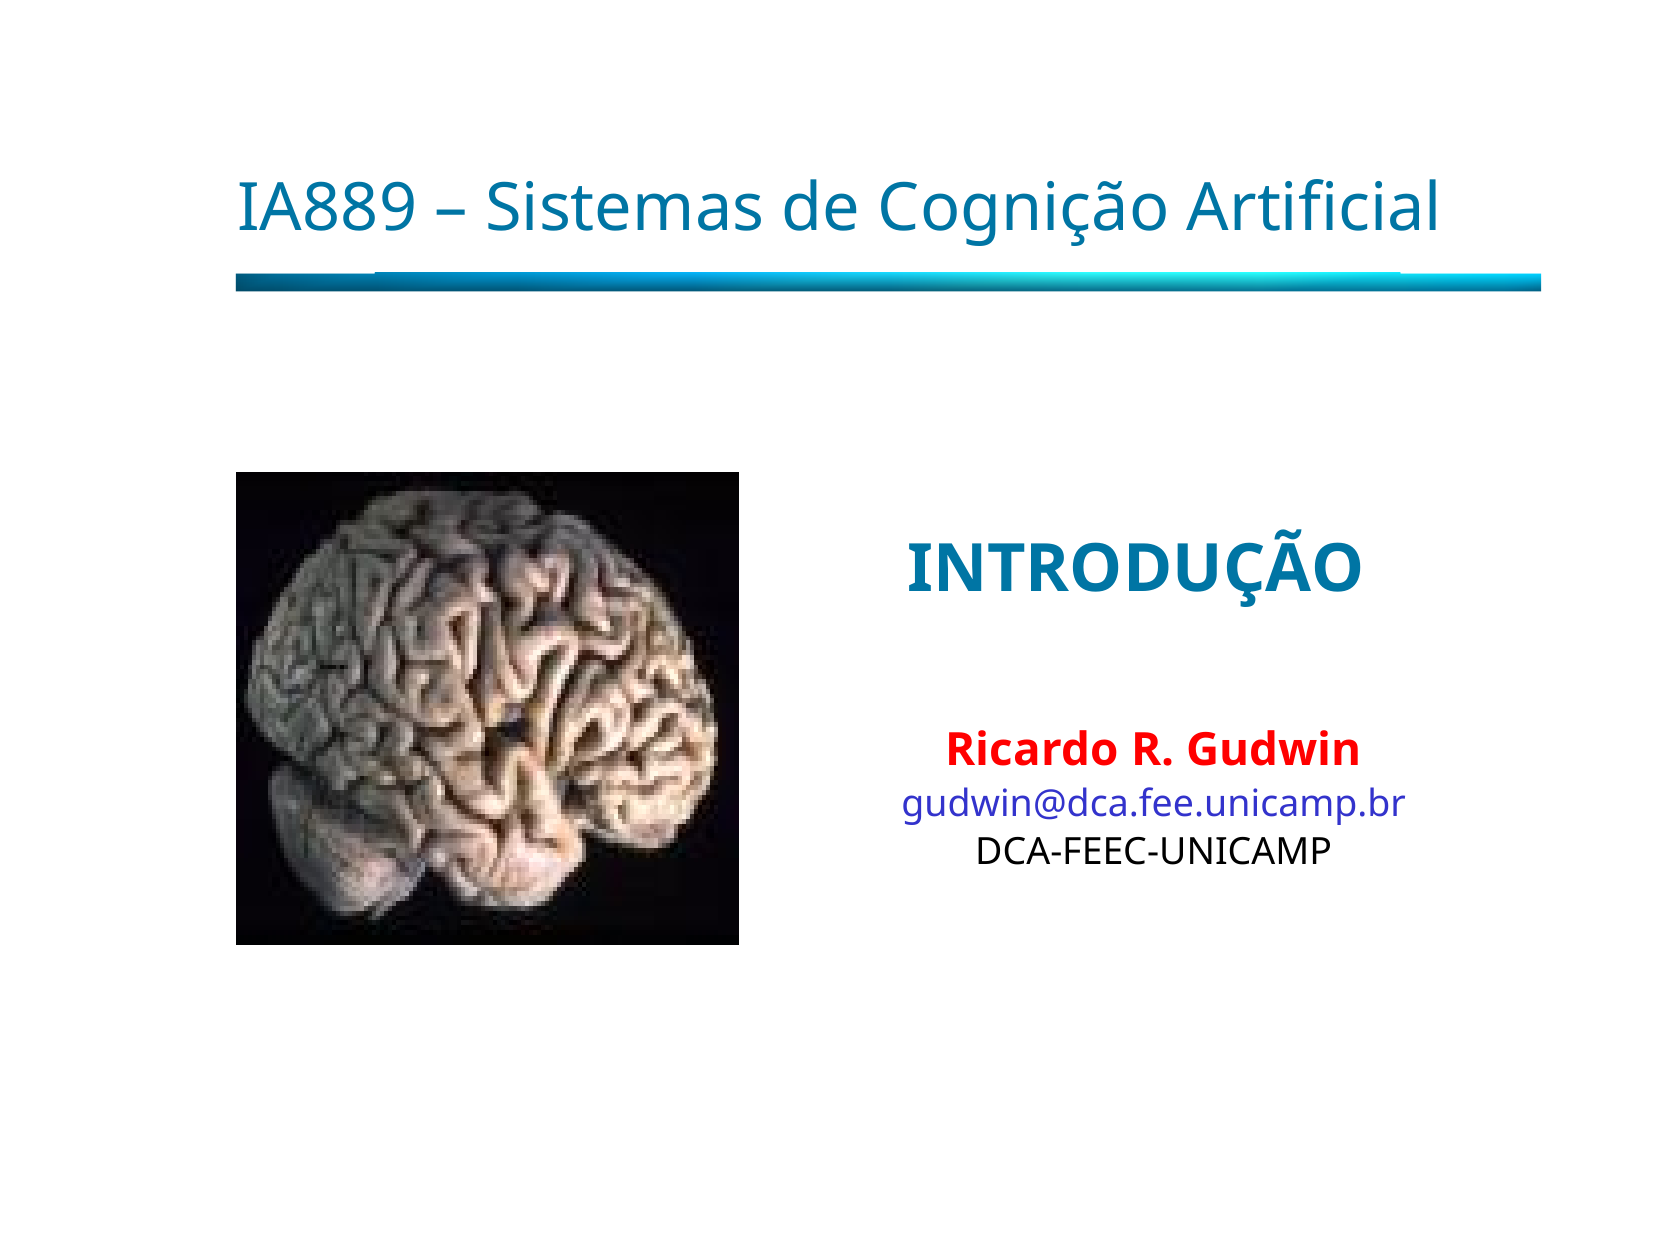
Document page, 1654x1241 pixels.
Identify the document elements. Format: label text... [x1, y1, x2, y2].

title IA889 – Sistemas de Cognição Artificial [61, 35, 1620, 250]
subtitle INTRODUÇÃO Ricardo R. Gudwin gudwin@dca.fee.unicamp.br DCA-FEEC-UNICAMP [738, 309, 1534, 1182]
picture [236, 472, 739, 945]
picture [125, 272, 1654, 295]
